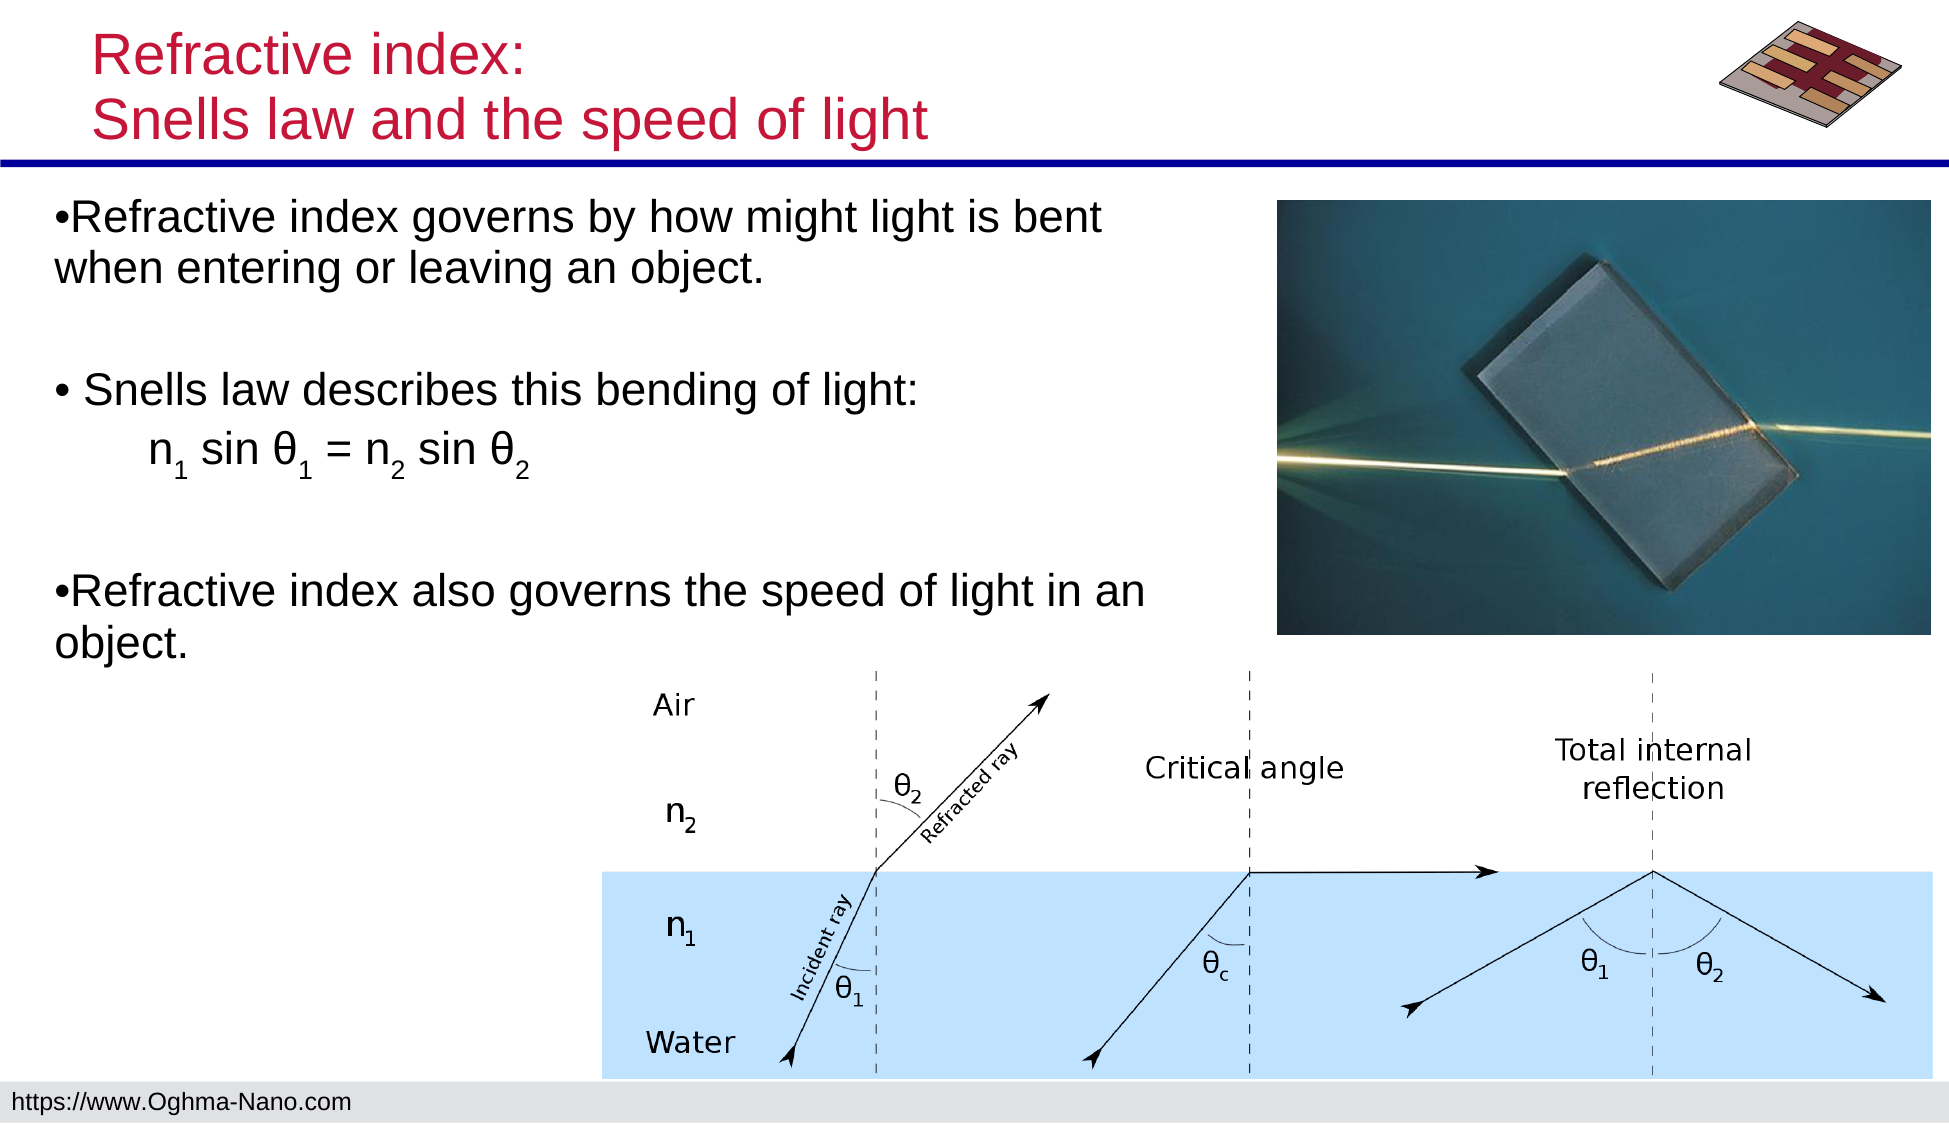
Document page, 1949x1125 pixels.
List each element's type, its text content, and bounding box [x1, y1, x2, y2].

title Refractive index: Snells law and the speed of light [76, 14, 1685, 160]
picture [602, 666, 1933, 1079]
list Refractive index governs by how might light is bent when entering or leaving an object. Snells law describes this bending of light: n1 sin θ1 = n2 sin θ2 Refractive index also governs the speed of light in an object. [54, 191, 1226, 668]
picture [1277, 200, 1931, 635]
